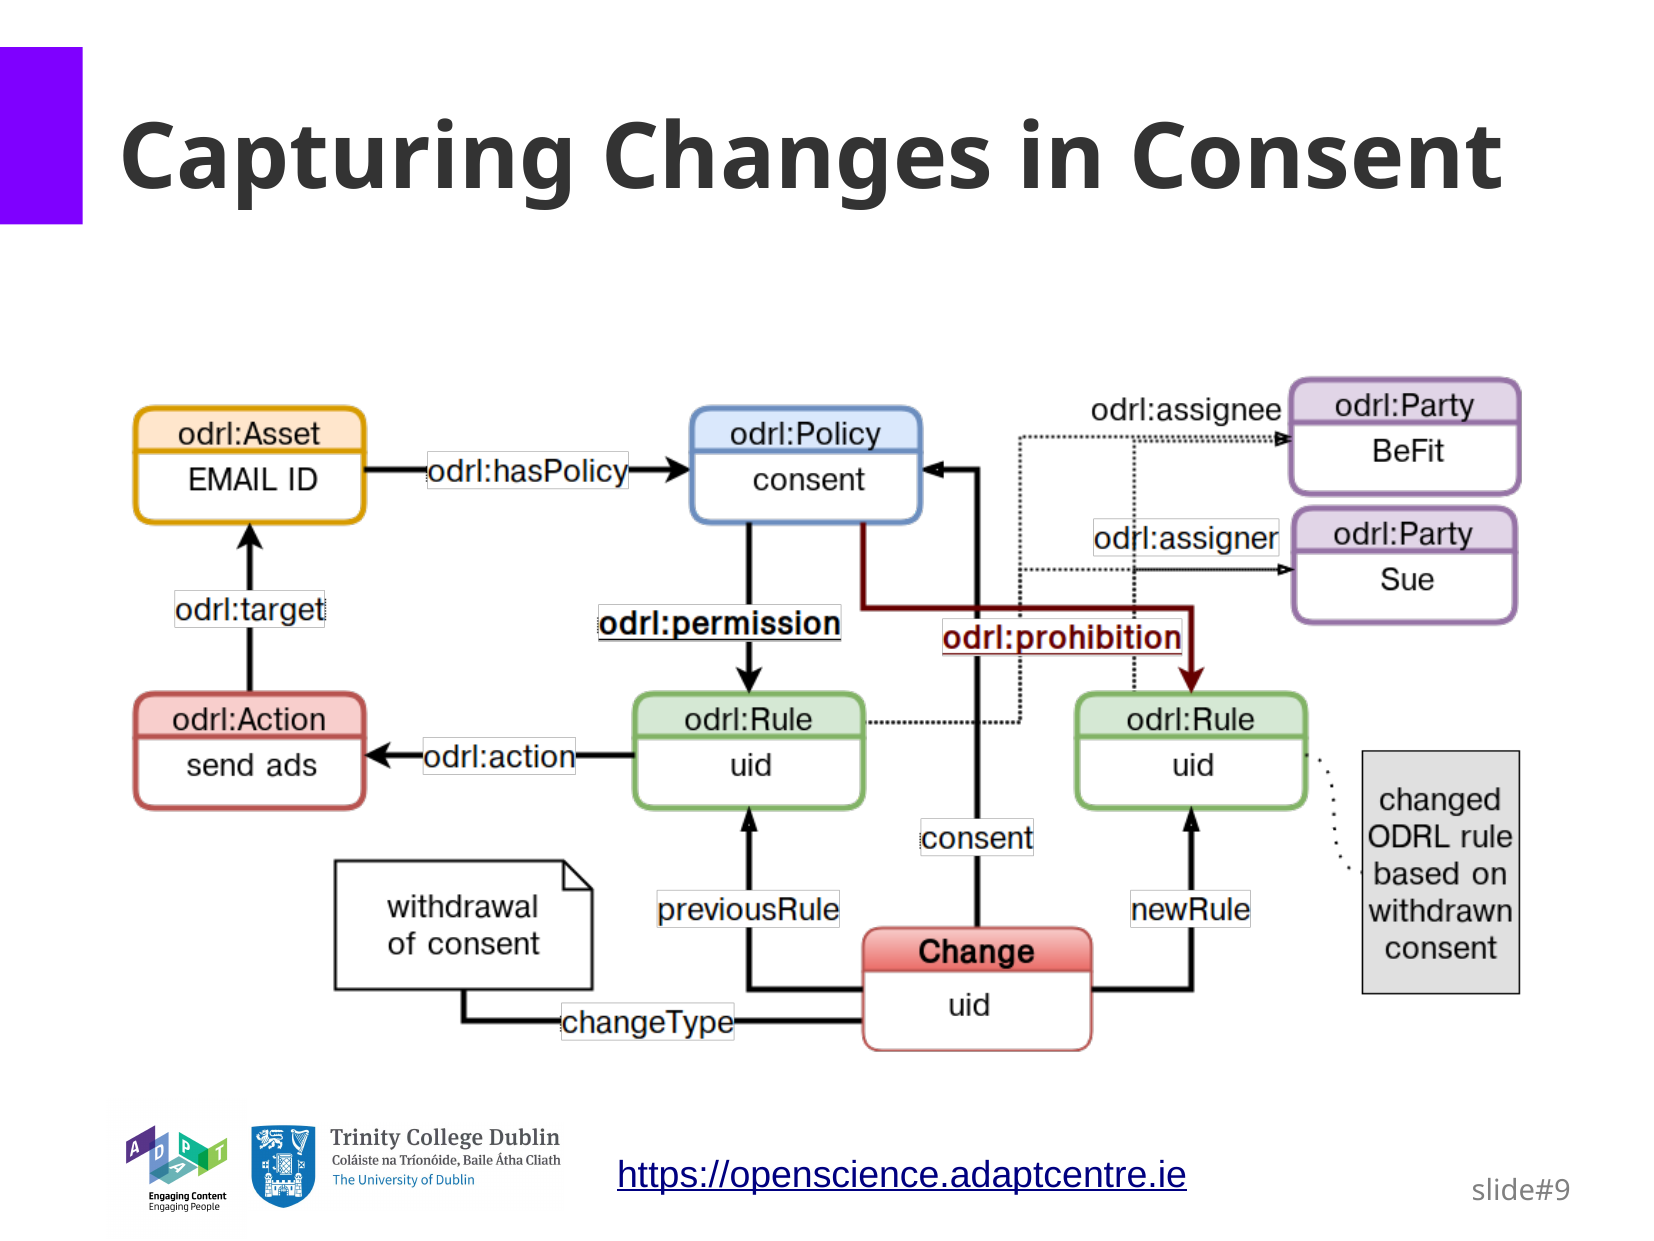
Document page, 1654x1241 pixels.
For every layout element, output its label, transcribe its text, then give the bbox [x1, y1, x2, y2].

picture [106, 1098, 247, 1239]
title Capturing Changes in Consent [118, 45, 1571, 260]
picture [118, 362, 1536, 1066]
picture [248, 1122, 564, 1211]
